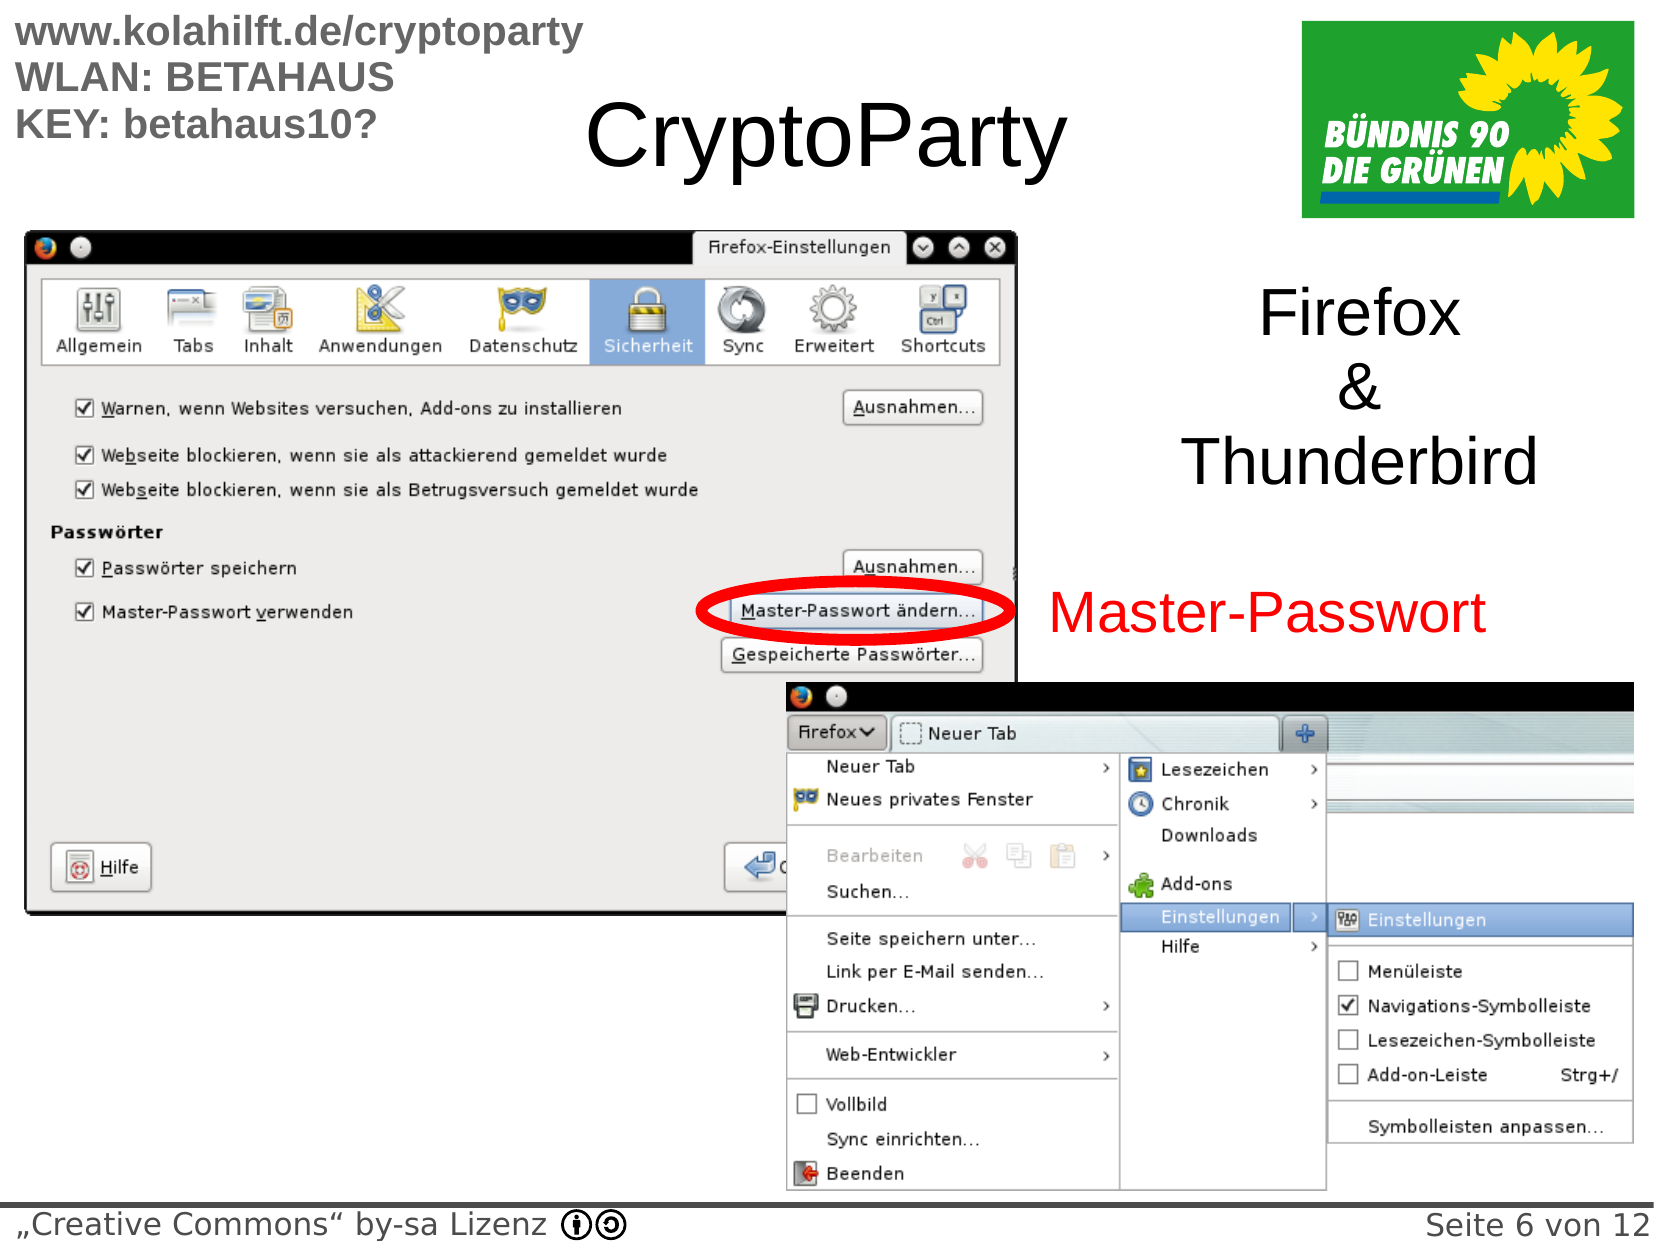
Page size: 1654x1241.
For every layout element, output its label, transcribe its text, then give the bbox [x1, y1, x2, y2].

text_box Master-Passwort [1034, 572, 1575, 653]
text_box Firefox & Thunderbird [1126, 267, 1595, 582]
picture [24, 230, 1634, 1191]
